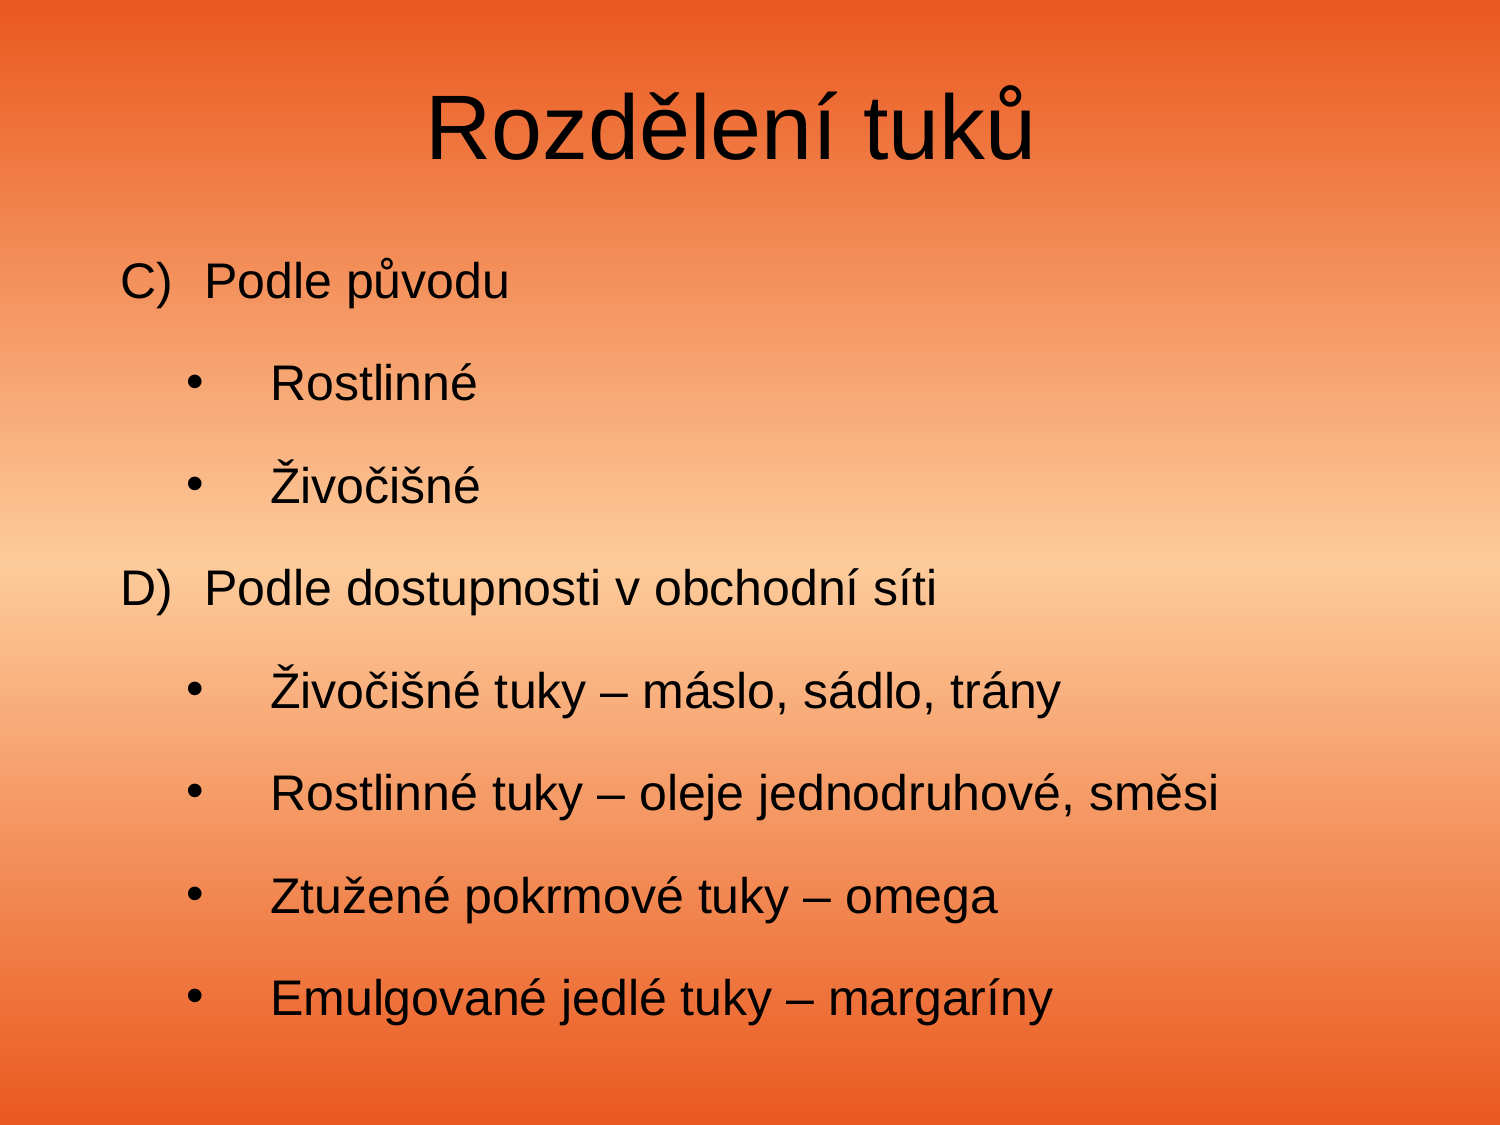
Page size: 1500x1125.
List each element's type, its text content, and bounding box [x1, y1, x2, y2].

title Rozdělení tuků [93, 46, 1369, 200]
list Podle původu Rostlinné Živočišné Podle dostupnosti v obchodní síti Živočišné tuky – máslo, sádlo, trány Rostlinné tuky – oleje jednodruhové, směsi Ztužené pokrmové tuky – omega Emulgované jedlé tuky – margaríny [105, 210, 1381, 1079]
